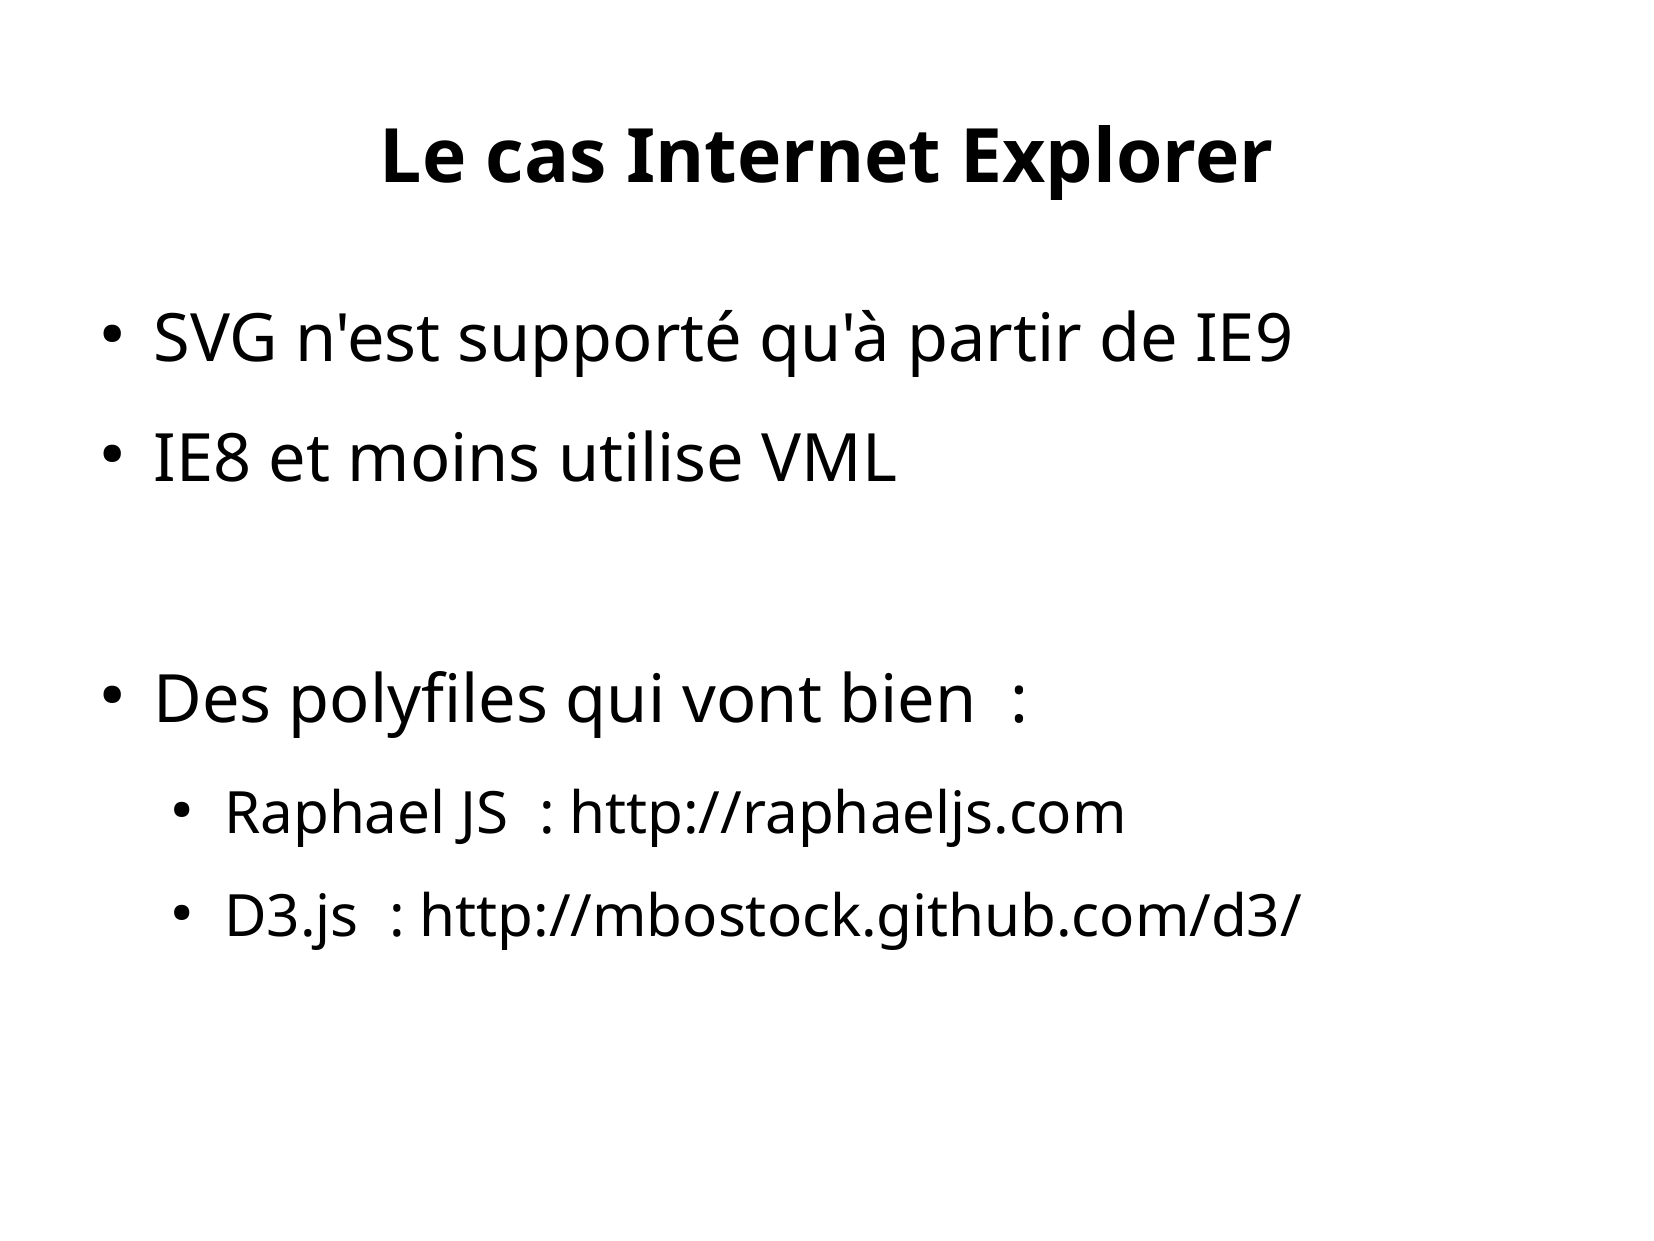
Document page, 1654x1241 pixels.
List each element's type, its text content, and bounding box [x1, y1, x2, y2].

title Le cas Internet Explorer [82, 49, 1571, 257]
list SVG n'est supporté qu'à partir de IE9 IE8 et moins utilise VML Des polyfiles qui vont bien : Raphael JS : http://raphaeljs.com D3.js : http://mbostock.github.com/d3/ [82, 290, 1571, 1109]
